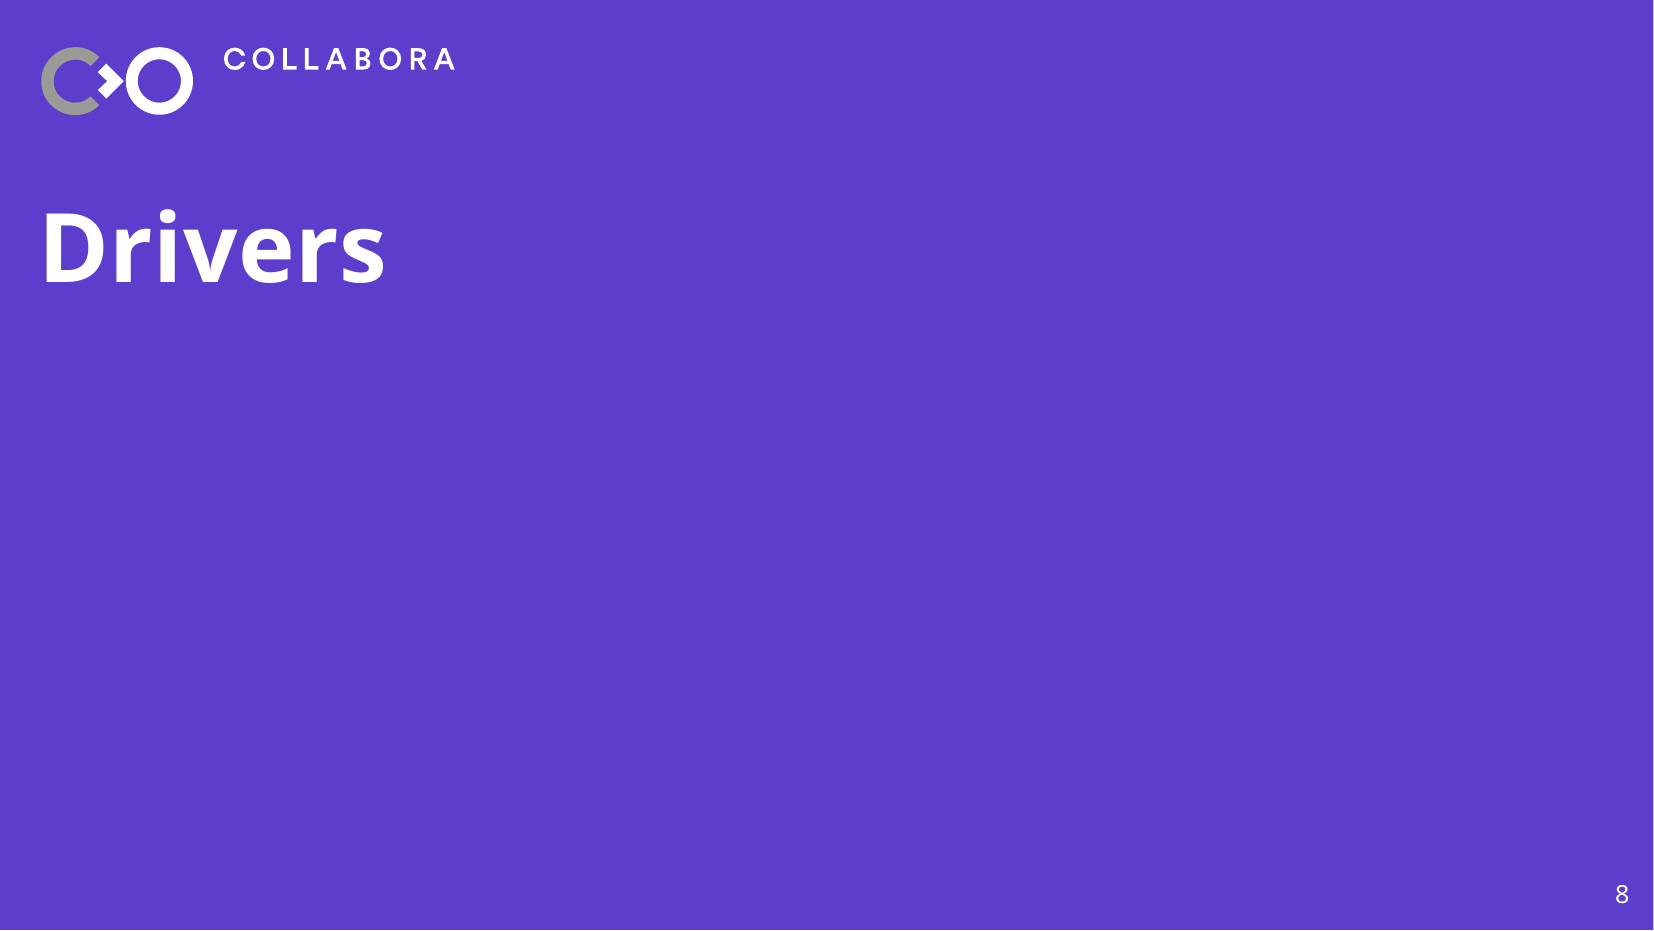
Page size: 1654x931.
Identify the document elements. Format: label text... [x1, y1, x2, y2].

title Drivers [38, 186, 1615, 243]
